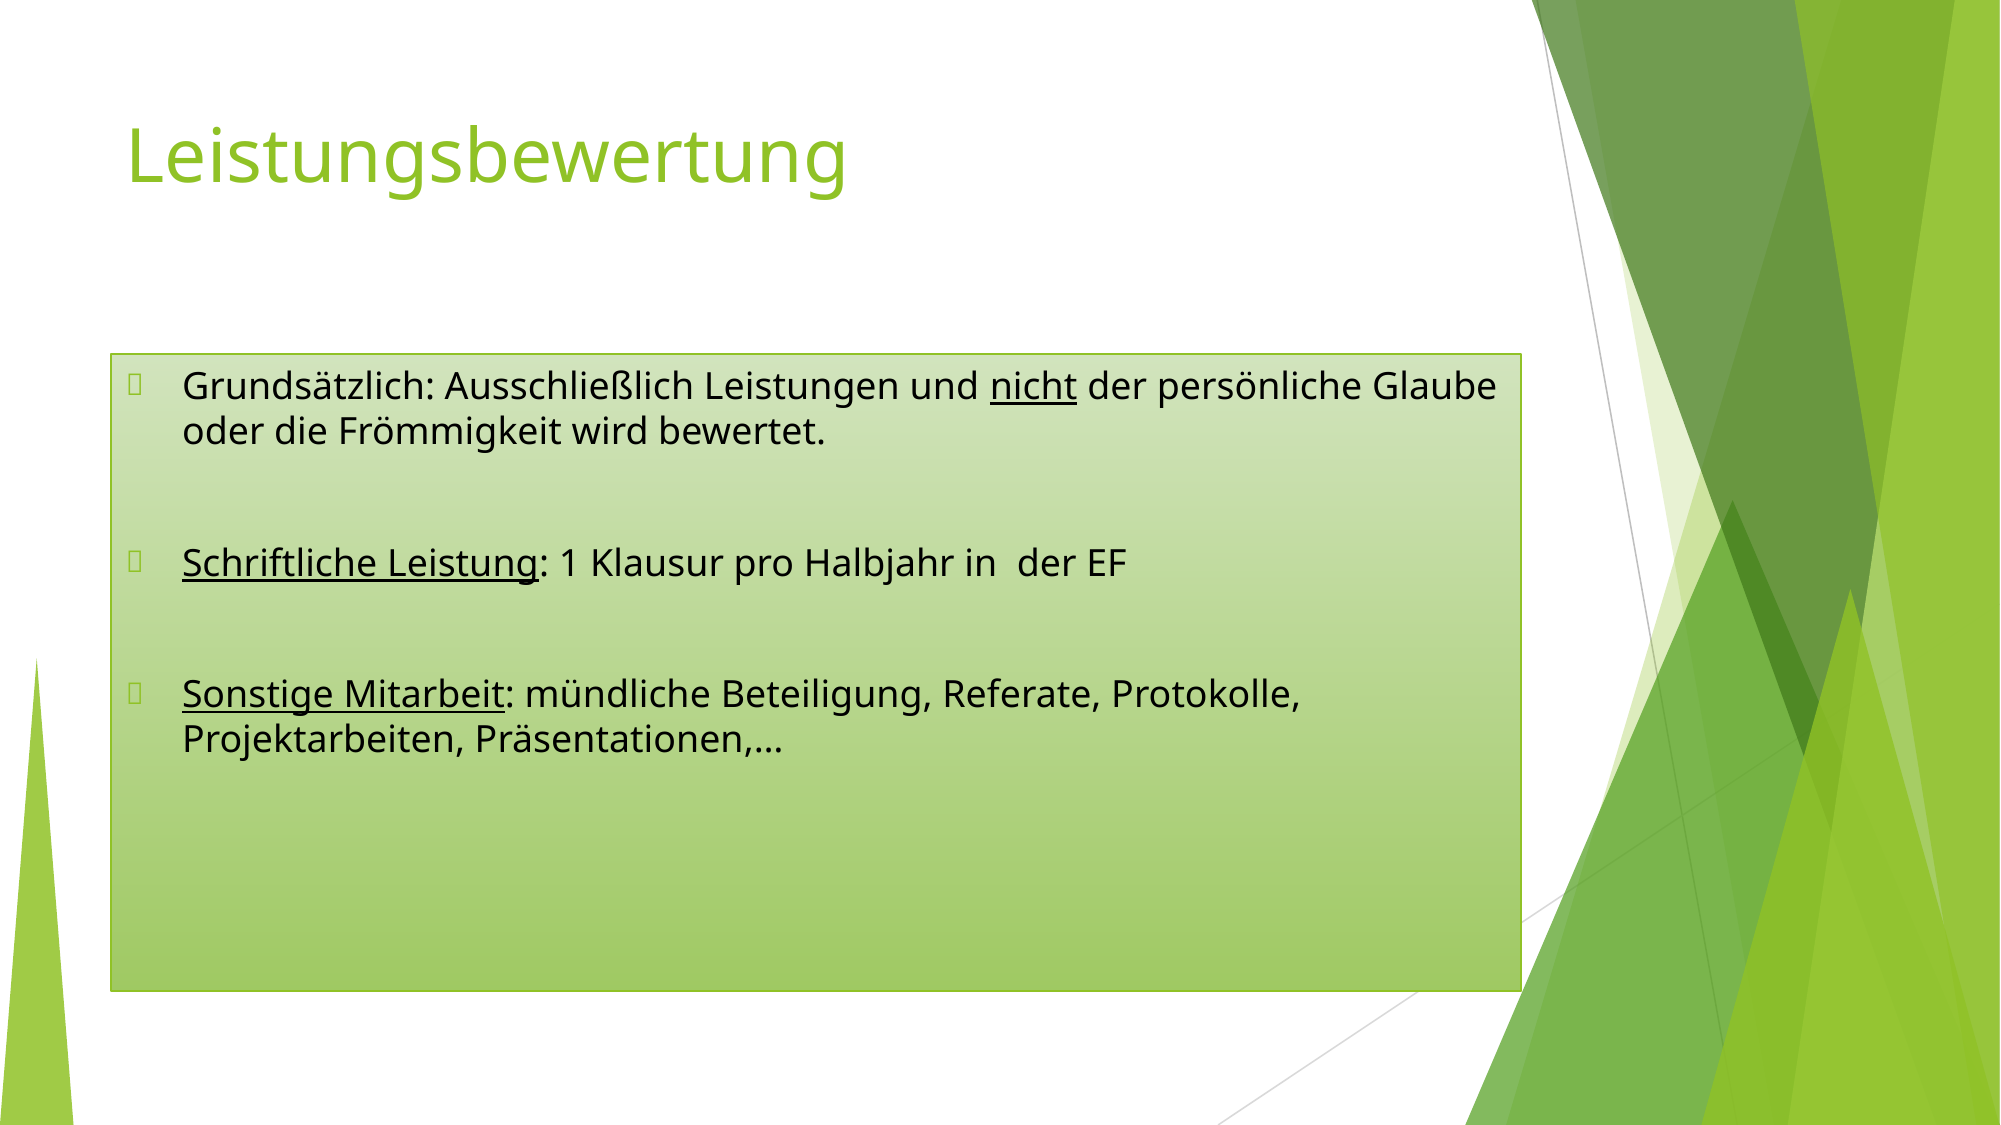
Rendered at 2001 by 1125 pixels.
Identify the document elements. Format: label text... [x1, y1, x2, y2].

title Leistungsbewertung [111, 99, 1522, 317]
list Grundsätzlich: Ausschließlich Leistungen und nicht der persönliche Glaube oder die Frömmigkeit wird bewertet. Schriftliche Leistung: 1 Klausur pro Halbjahr in der EF Sonstige Mitarbeit: mündliche Beteiligung, Referate, Protokolle, Projektarbeiten, Präsentationen,… [111, 354, 1522, 992]
